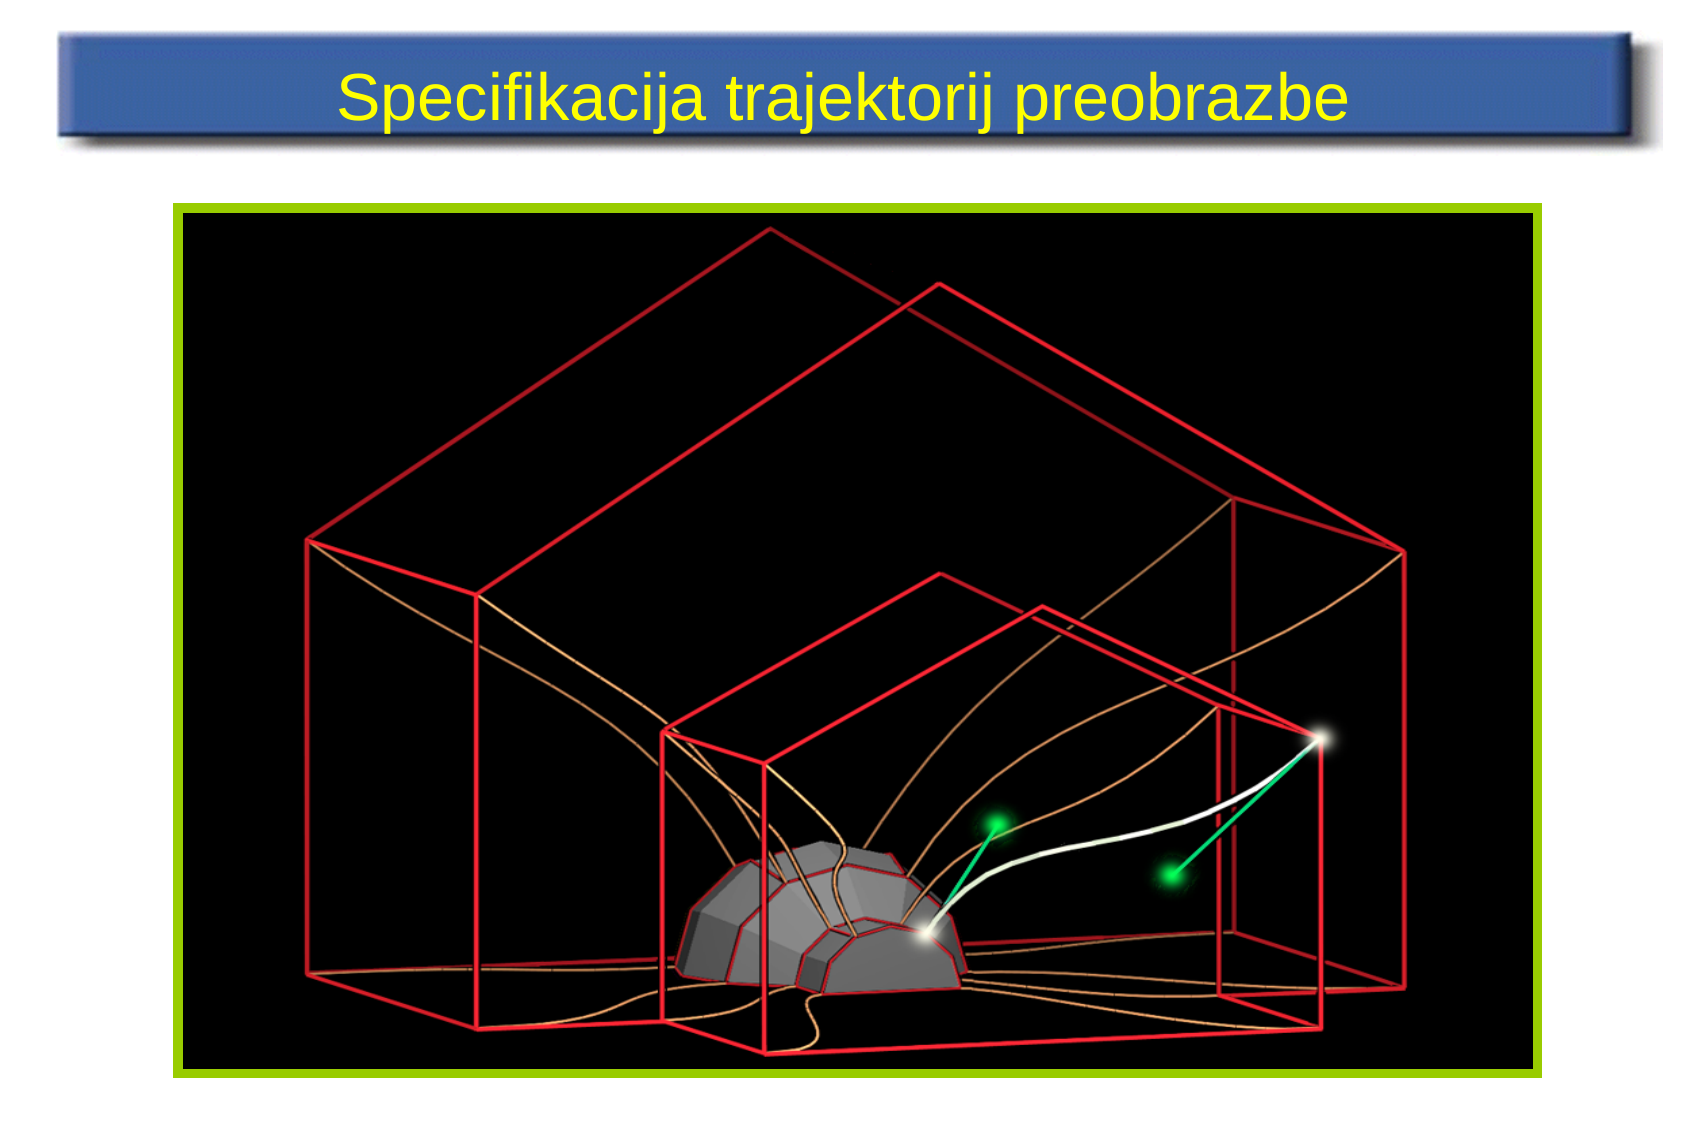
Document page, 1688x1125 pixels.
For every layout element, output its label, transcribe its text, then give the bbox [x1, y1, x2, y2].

title Specifikacija trajektorij preobrazbe [56, 31, 1632, 157]
picture [182, 212, 1533, 1070]
picture [56, 29, 1663, 156]
